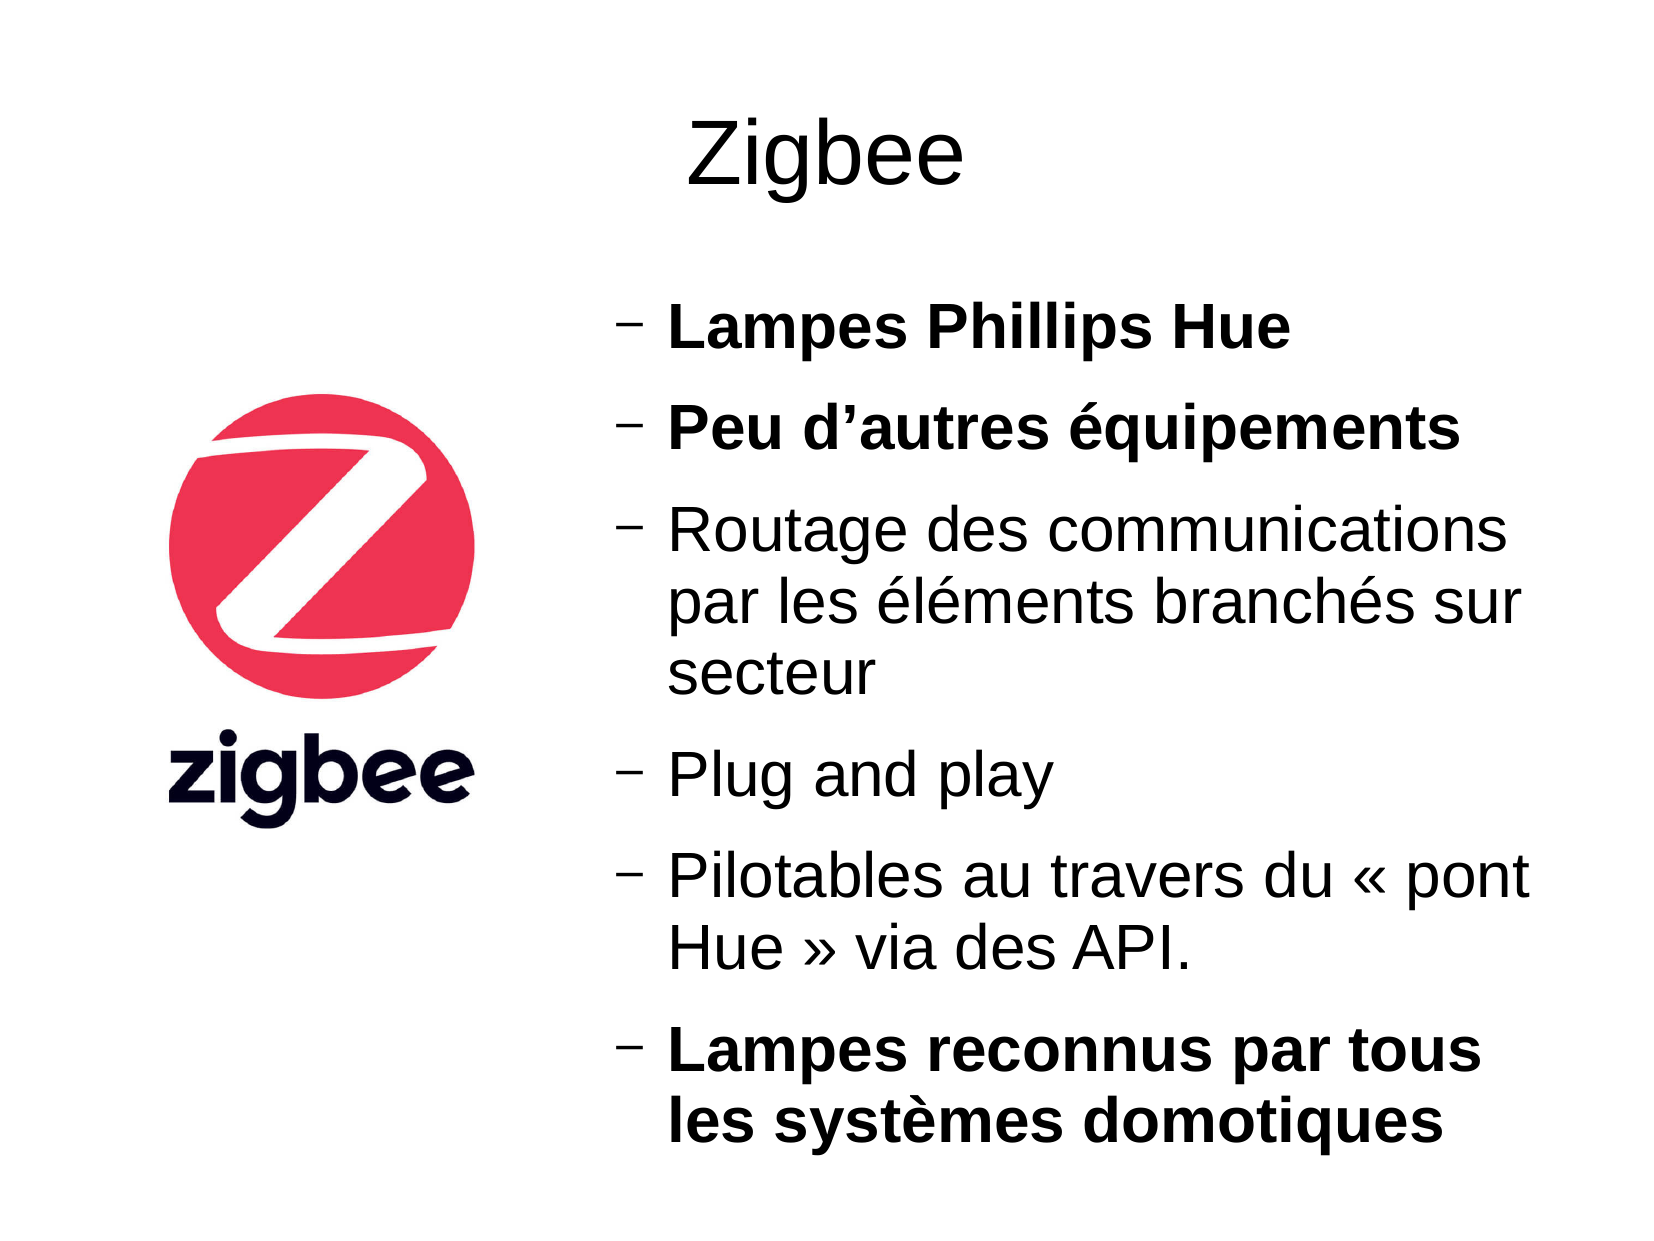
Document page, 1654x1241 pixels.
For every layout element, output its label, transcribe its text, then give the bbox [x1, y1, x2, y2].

title Zigbee [82, 49, 1571, 257]
picture [156, 377, 485, 846]
list Lampes Phillips Hue Peu d’autres équipements Routage des communications par les éléments branchés sur secteur Plug and play Pilotables au travers du « pont Hue » via des API. Lampes reconnus par tous les systèmes domotiques [531, 290, 1560, 1158]
